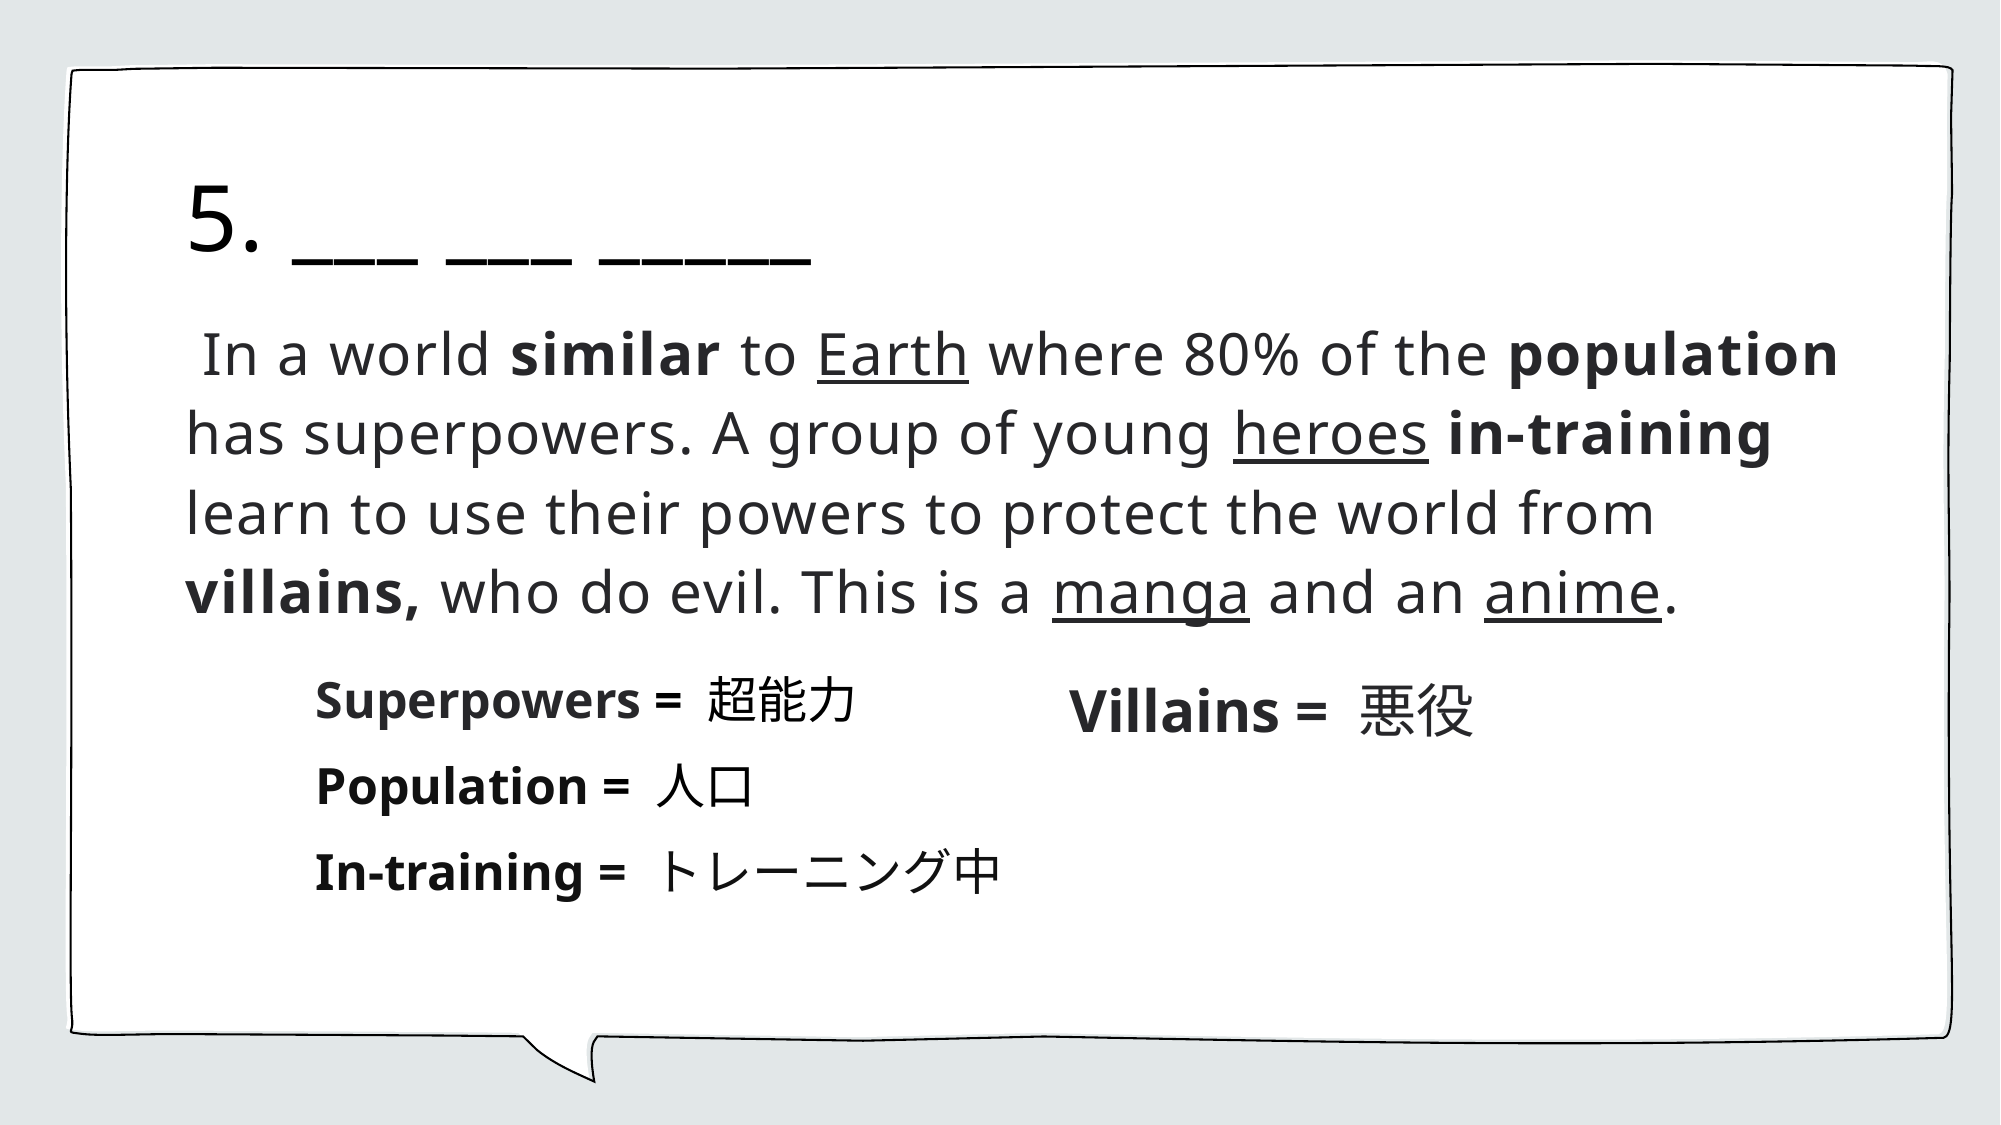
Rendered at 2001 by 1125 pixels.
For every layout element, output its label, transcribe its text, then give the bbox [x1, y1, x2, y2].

text_box In-training = トレーニング中 [300, 833, 1301, 909]
text_box Villains = 悪役 [1054, 666, 2000, 753]
title 5. ___ ___ _____ [167, 91, 955, 289]
text_box Population = 人口 [300, 747, 755, 823]
text_box Superpowers = 超能力 [300, 661, 860, 738]
list In a world similar to Earth where 80% of the population has superpowers. A group of young heroes in-training learn to use their powers to protect the world from villains, who do evil. This is a manga and an anime. [167, 289, 1863, 971]
